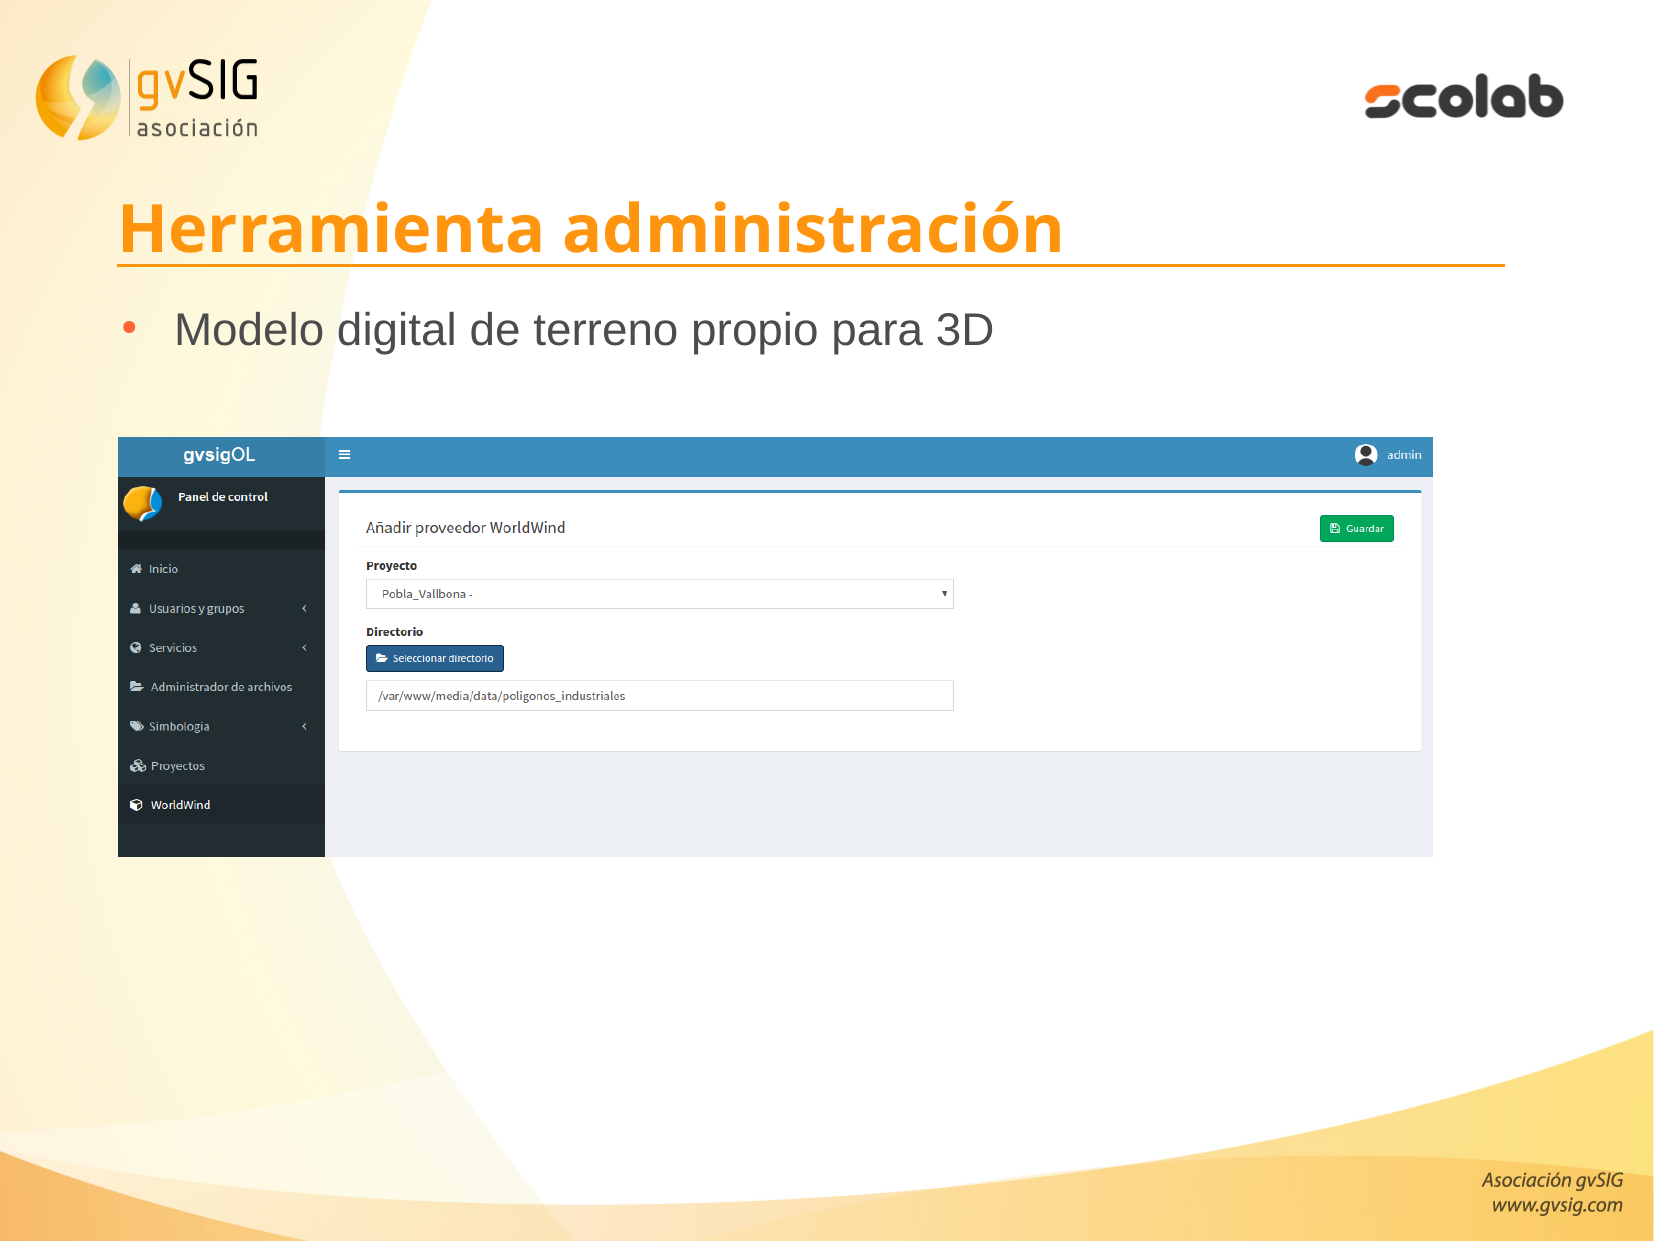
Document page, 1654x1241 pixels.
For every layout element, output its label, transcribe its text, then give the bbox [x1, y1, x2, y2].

text_box Modelo digital de terreno propio para 3D [88, 296, 1565, 414]
picture [0, 0, 1654, 1241]
title Herramienta administración [117, 177, 1606, 276]
